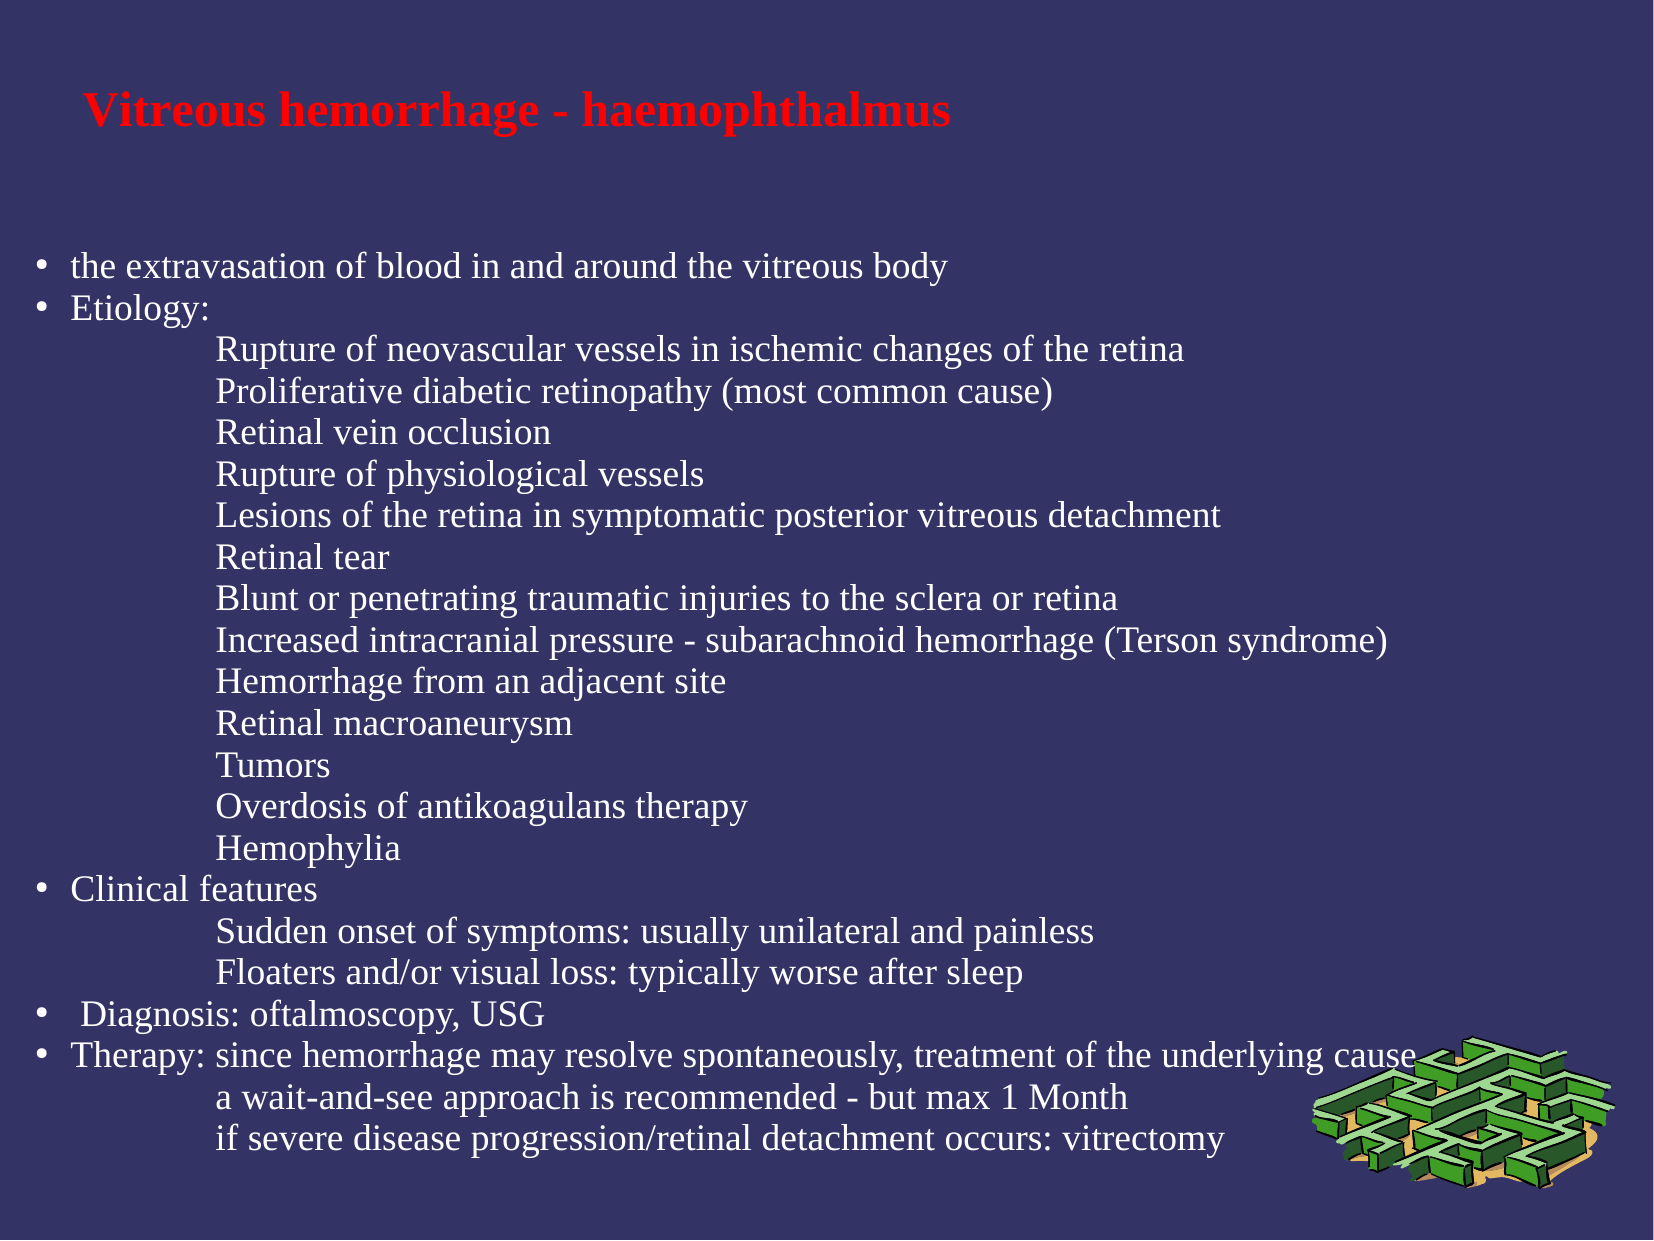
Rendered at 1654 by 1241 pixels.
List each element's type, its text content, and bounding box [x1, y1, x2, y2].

text_box the extravasation of blood in and around the vitreous body Etiology: Rupture of neovascular vessels in ischemic changes of the retina Proliferative diabetic retinopathy (most common cause) Retinal vein occlusion Rupture of physiological vessels Lesions of the retina in symptomatic posterior vitreous detachment Retinal tear Blunt or penetrating traumatic injuries to the sclera or retina Increased intracranial pressure - subarachnoid hemorrhage (Terson syndrome) Hemorrhage from an adjacent site Retinal macroaneurysm Tumors Overdosis of antikoagulans therapy Hemophylia Clinical features Sudden onset of symptoms: usually unilateral and painless Floaters and/or visual loss: typically worse after sleep Diagnosis: oftalmoscopy, USG Therapy: since hemorrhage may resolve spontaneously, treatment of the underlying cause a wait-and-see approach is recommended - but max 1 Month if severe disease progression/retinal detachment occurs: vitrectomy [20, 237, 1477, 1241]
title Vitreous hemorrhage - haemophthalmus [82, 5, 1495, 213]
